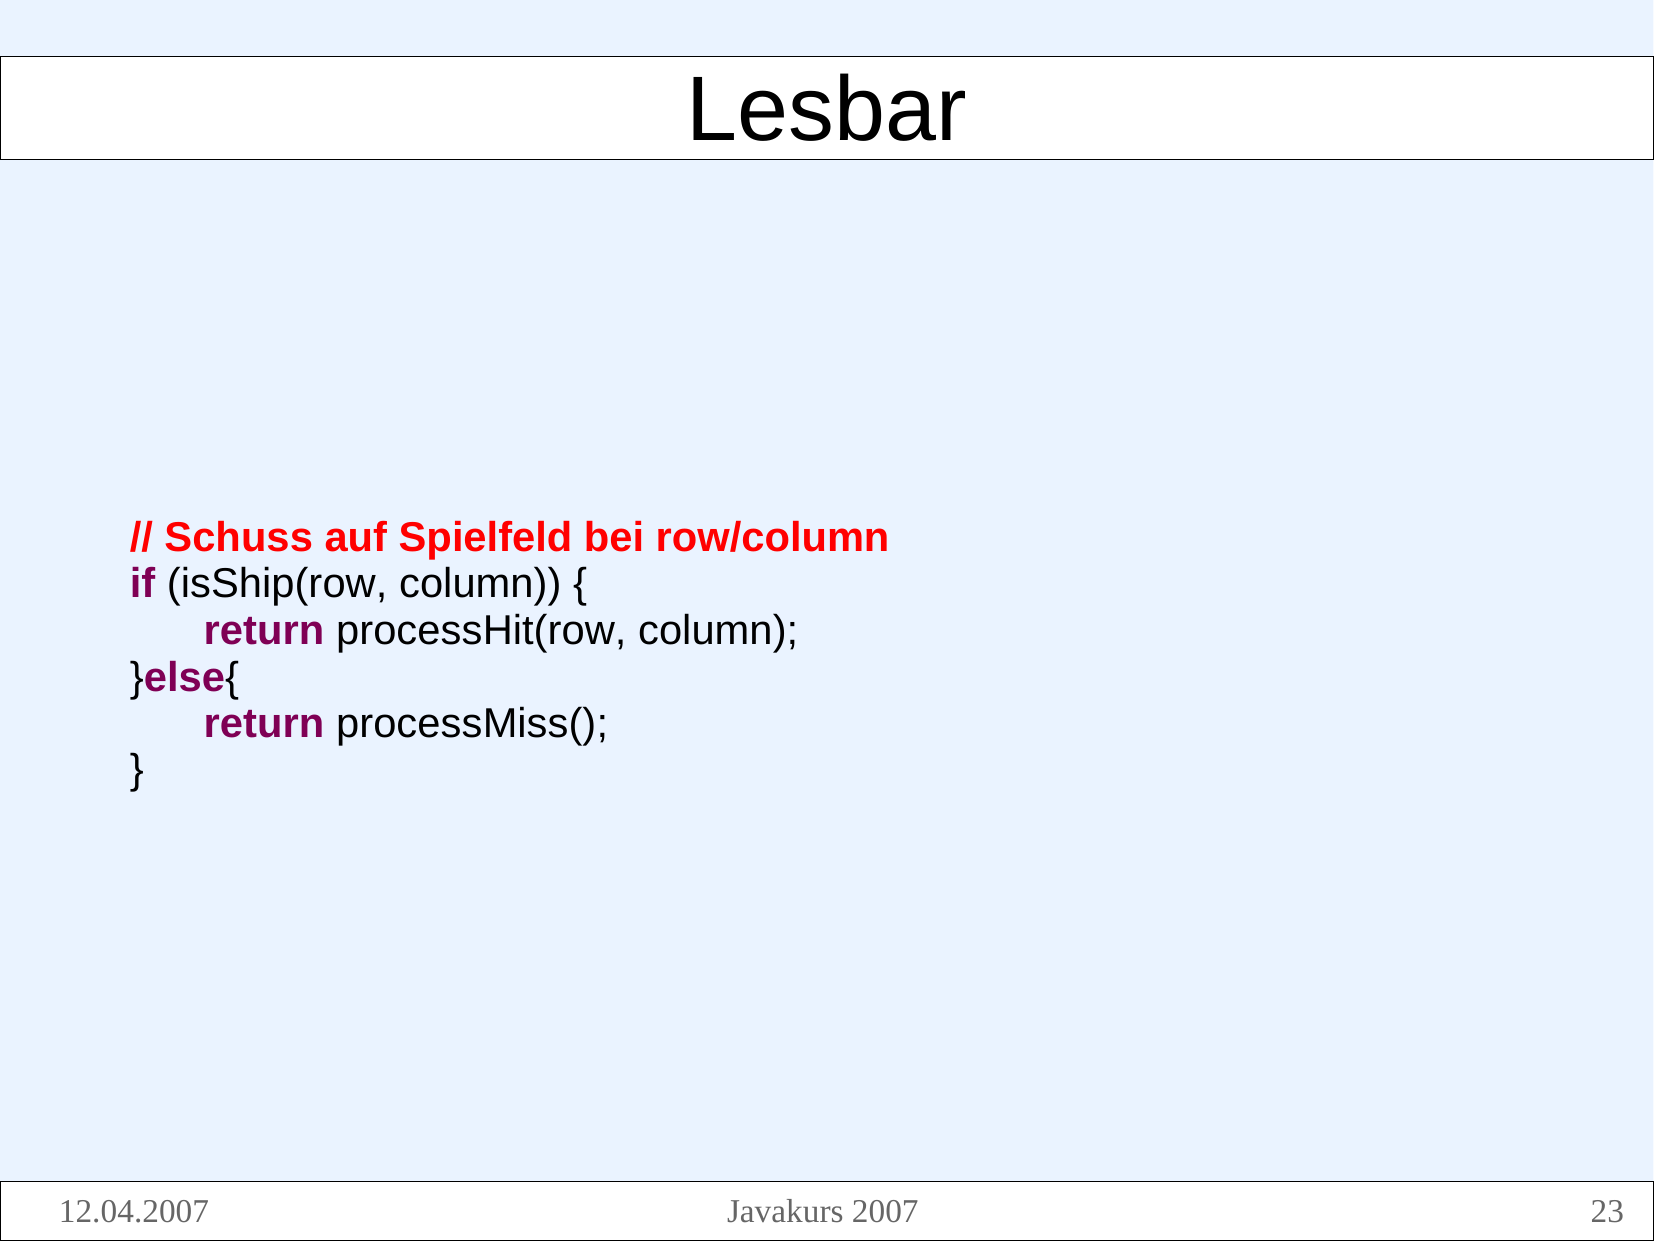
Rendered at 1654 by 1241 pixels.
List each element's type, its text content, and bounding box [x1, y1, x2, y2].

list // Schuss auf Spielfeld bei row/column if (isShip(row, column)) { return processHit(row, column); }else{ return processMiss(); } [59, 236, 1595, 1137]
title Lesbar [0, 56, 1654, 160]
